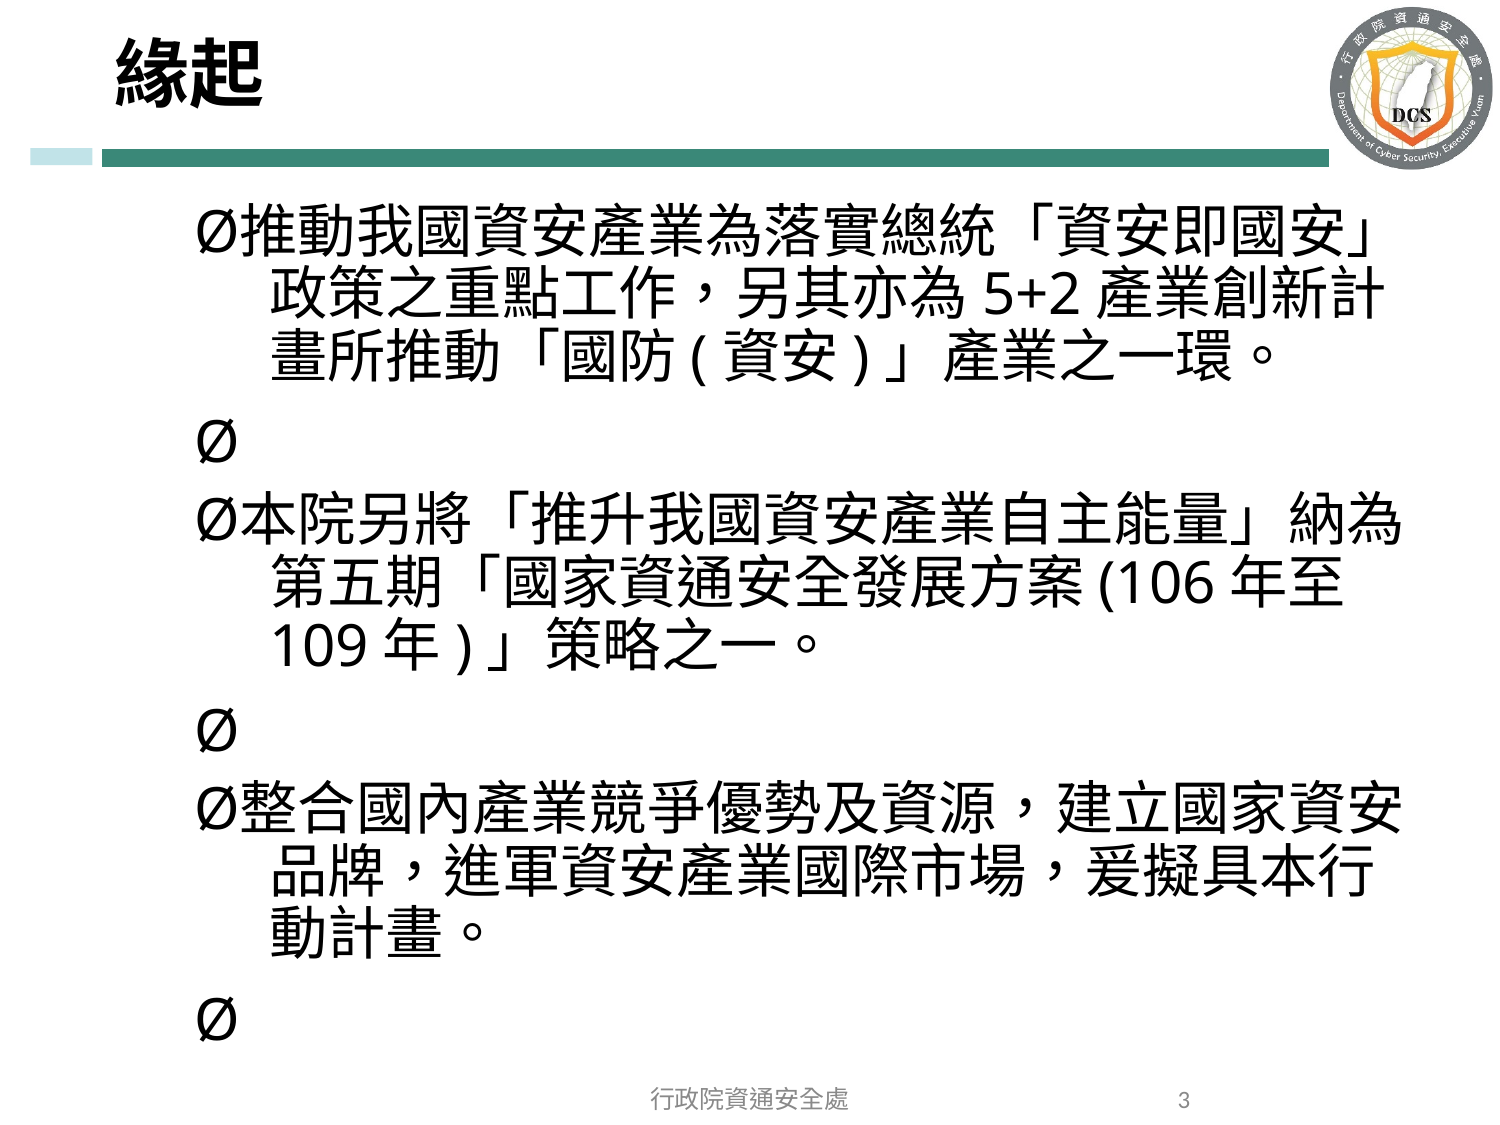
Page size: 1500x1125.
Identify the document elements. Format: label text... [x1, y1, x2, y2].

list 推動我國資安產業為落實總統「資安即國安」政策之重點工作，另其亦為5+2產業創新計畫所推動「國防(資安)」產業之一環。 本院另將「推升我國資安產業自主能量」納為第五期「國家資通安全發展方案(106年至109年)」策略之一。 整合國內產業競爭優勢及資源，建立國家資安品牌，進軍資安產業國際市場，爰擬具本行動計畫。 [29, 194, 1438, 1013]
title 緣起 [31, 17, 1365, 138]
text_box 行政院資通安全處 [496, 1076, 1004, 1120]
text_box [1162, 1076, 1500, 1120]
